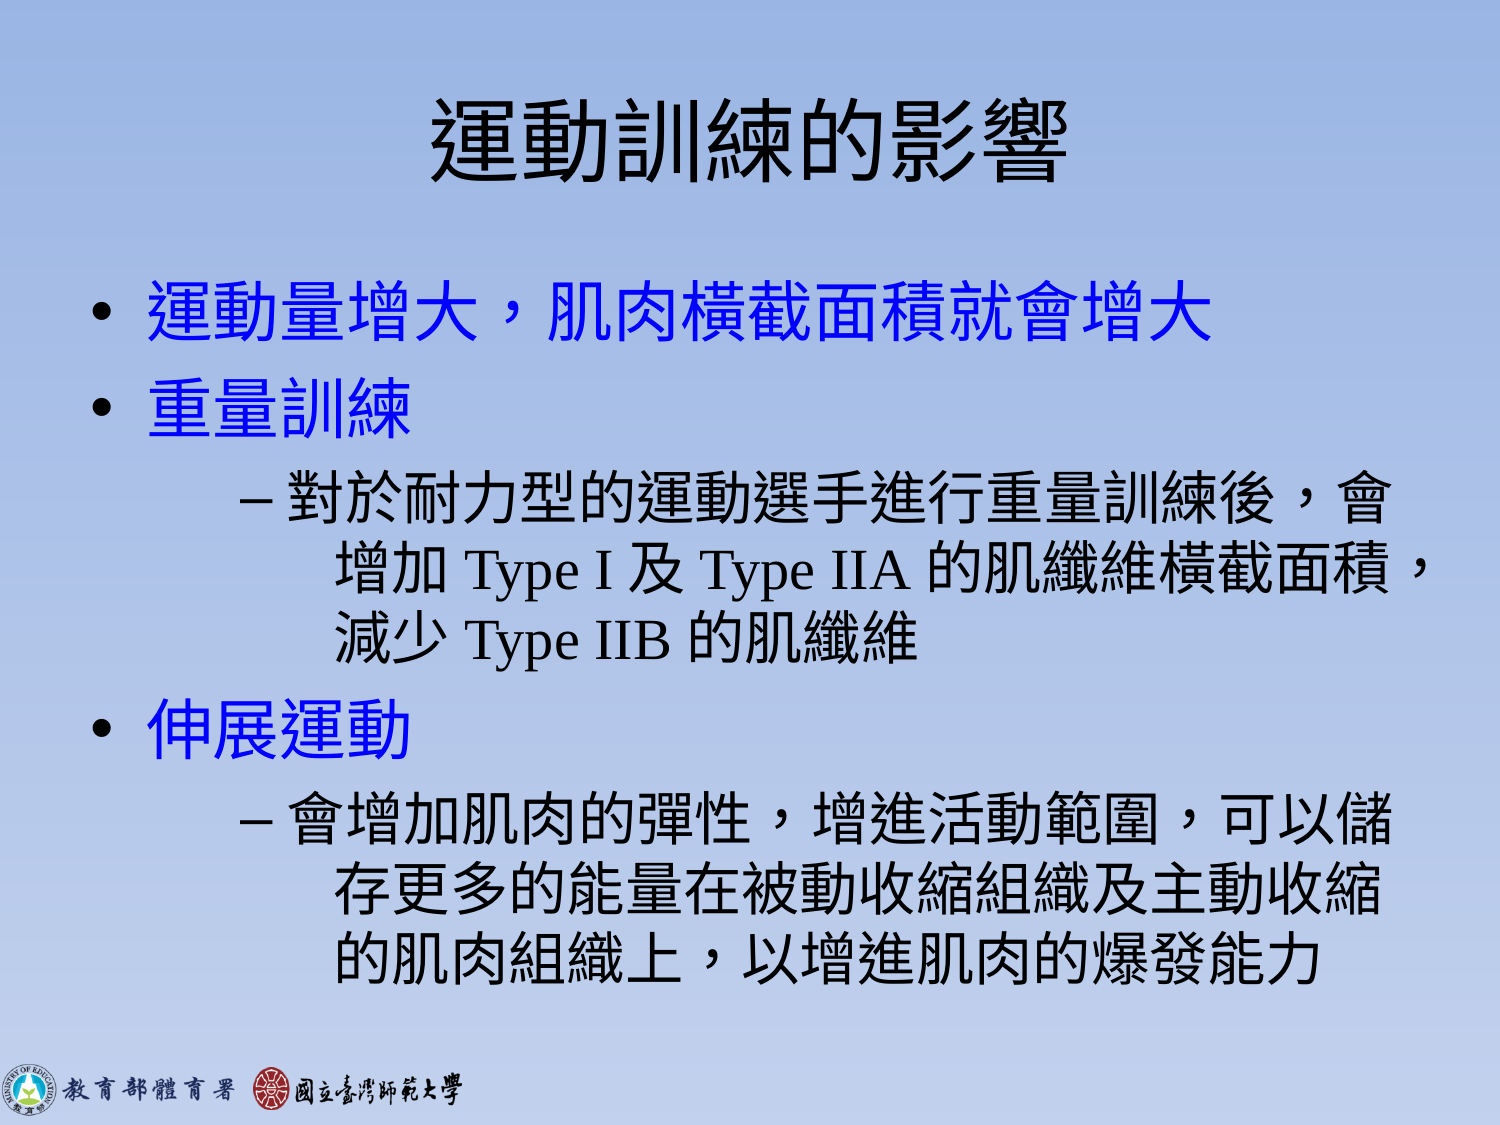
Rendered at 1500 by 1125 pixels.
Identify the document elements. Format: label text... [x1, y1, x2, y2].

list 運動量增大，肌肉橫截面積就會增大 重量訓練 對於耐力型的運動選手進行重量訓練後，會增加Type I及Type IIA的肌纖維橫截面積，減少Type IIB的肌纖維 伸展運動 會增加肌肉的彈性，增進活動範圍，可以儲存更多的能量在被動收縮組織及主動收縮的肌肉組織上，以增進肌肉的爆發能力 [75, 262, 1426, 1005]
title 運動訓練的影響 [75, 45, 1426, 233]
